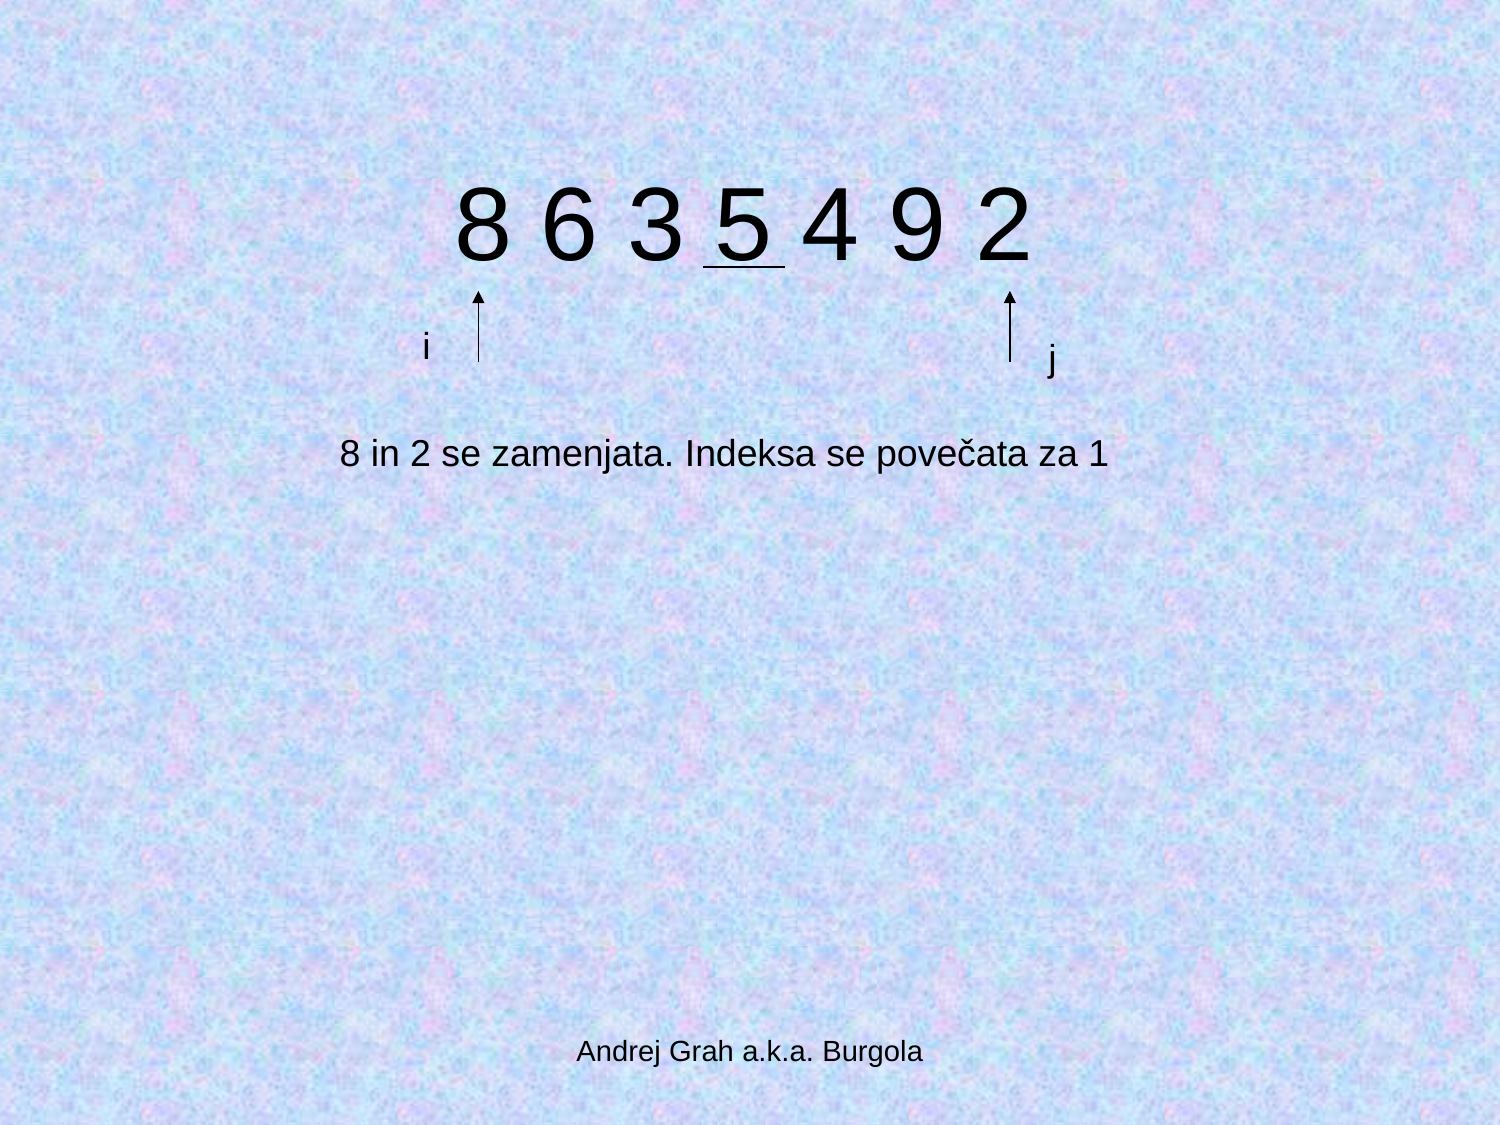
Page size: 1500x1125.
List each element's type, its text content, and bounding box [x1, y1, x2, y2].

text_box j [1033, 326, 1070, 387]
text_box 8 6 3 5 4 9 2 [159, 148, 1329, 290]
text_box i [407, 314, 444, 375]
picture [0, 0, 1500, 1125]
text_box 8 in 2 se zamenjata. Indeksa se povečata za 1 [324, 420, 1247, 482]
text_box Andrej Grah a.k.a. Burgola [512, 1024, 988, 1103]
